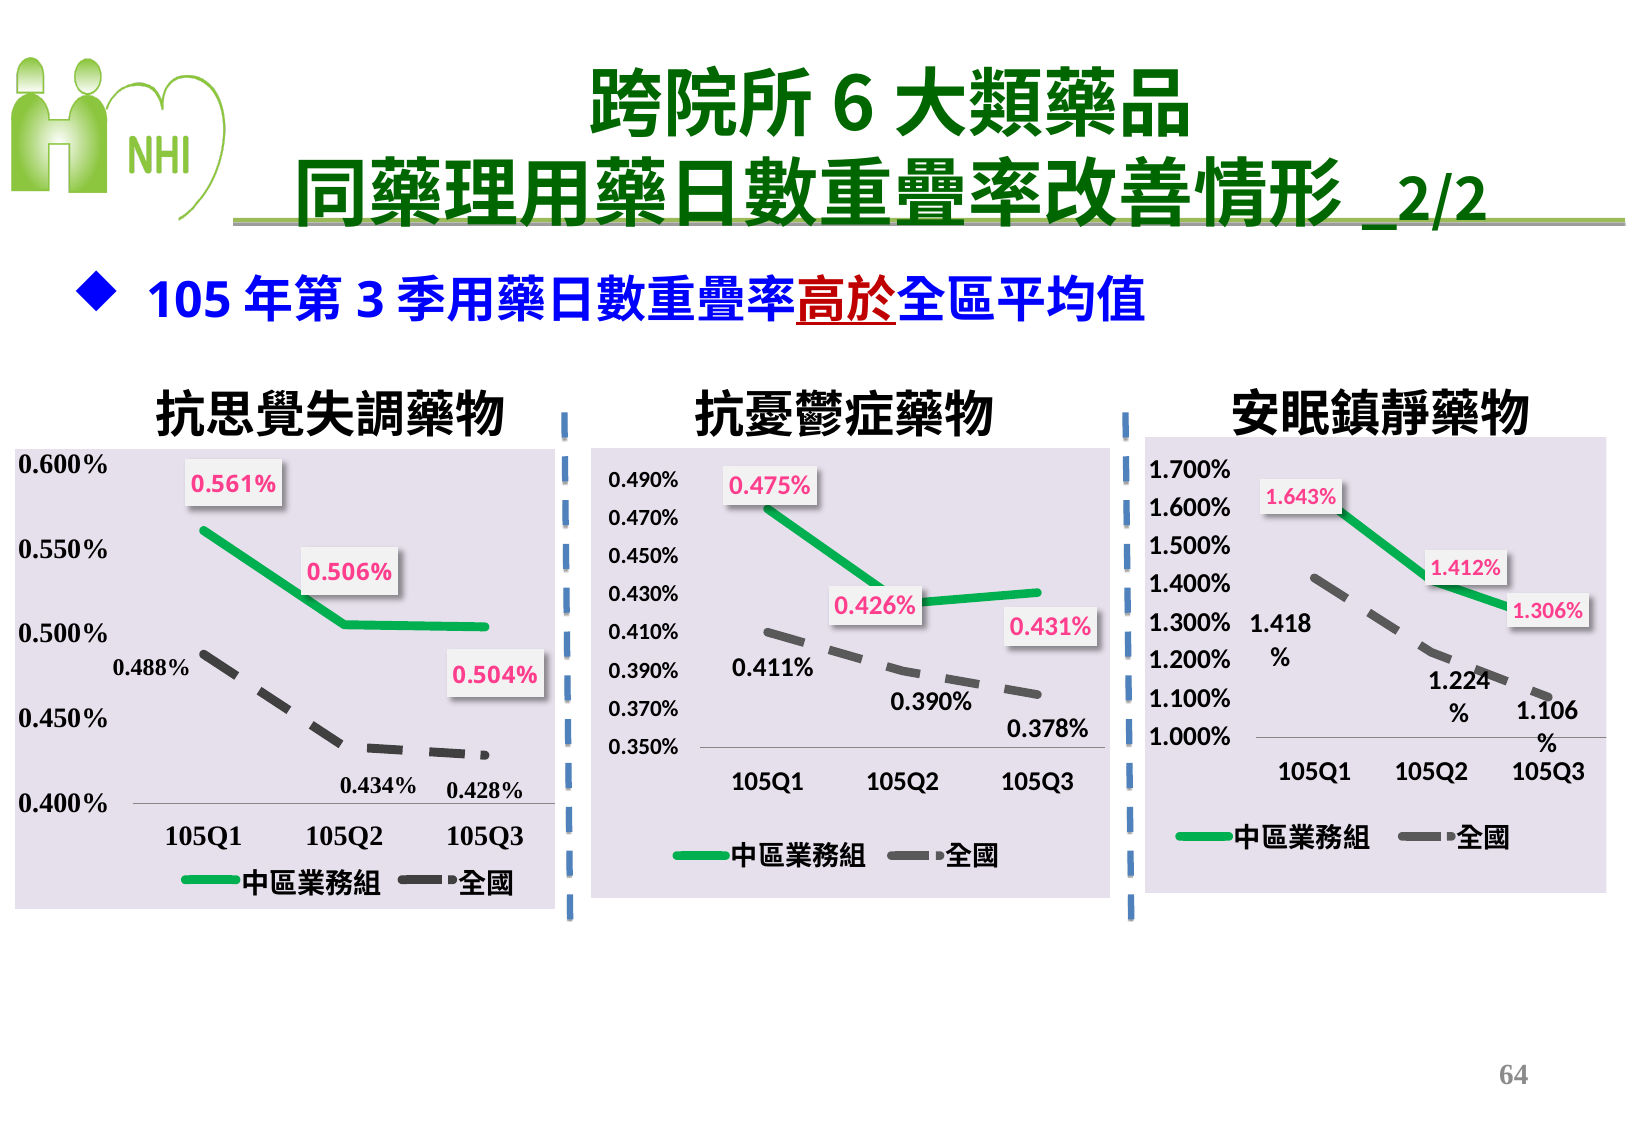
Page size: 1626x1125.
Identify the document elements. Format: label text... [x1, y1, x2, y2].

picture [590, 447, 1111, 898]
picture [0, 42, 233, 233]
text_box 抗思覺失調藥物 [141, 374, 521, 448]
picture [1145, 437, 1607, 894]
text_box 105年第3季用藥日數重疊率高於全區平均值 [56, 260, 1556, 375]
title 跨院所6大類藥品 同藥理用藥日數重疊率改善情形_2/2 [156, 62, 1625, 228]
slide_number <編號> [1164, 1042, 1544, 1103]
text_box 抗憂鬱症藥物 [679, 374, 1010, 447]
picture [15, 448, 556, 910]
text_box 安眠鎮靜藥物 [1215, 374, 1546, 437]
